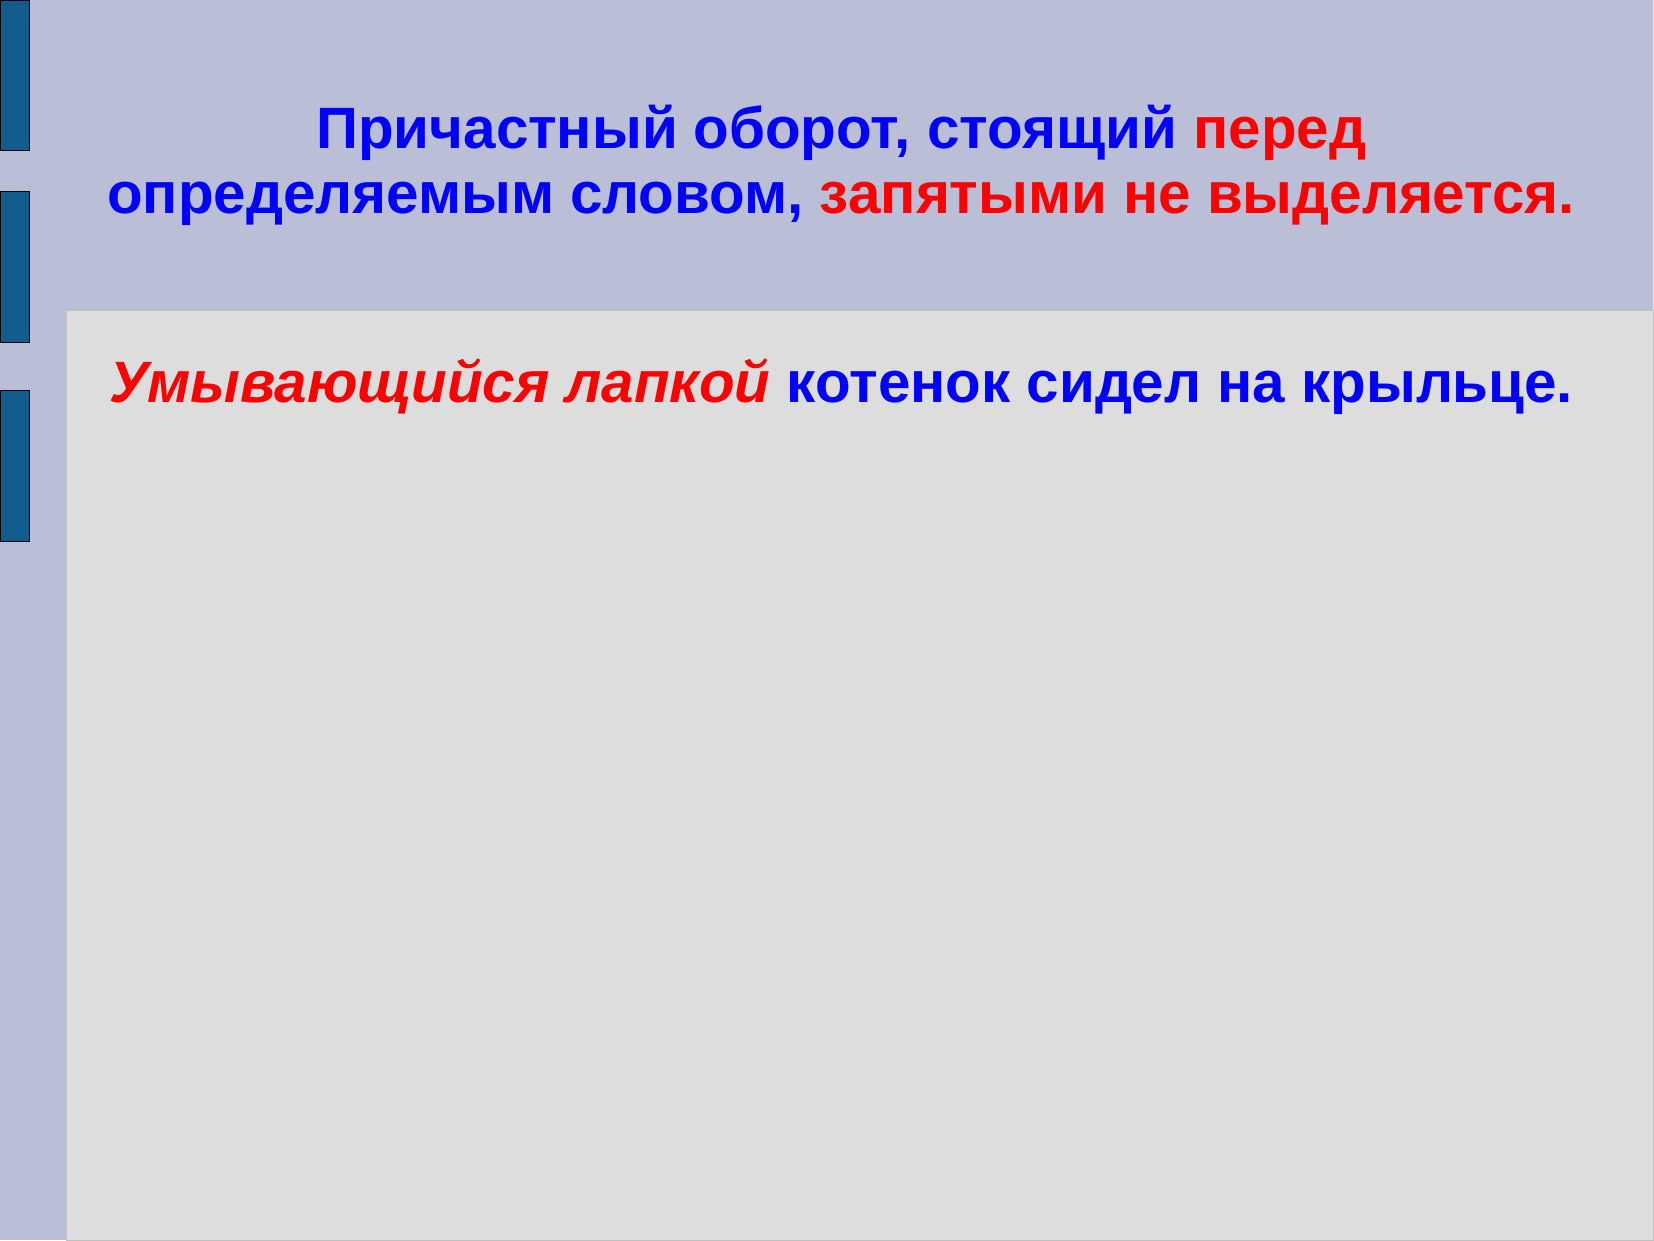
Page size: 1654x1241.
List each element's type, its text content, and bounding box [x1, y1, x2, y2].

text_box Причастный оборот, стоящий перед определяемым словом, запятыми не выделяется. Умывающийся лапкой котенок сидел на крыльце. [88, 88, 1595, 835]
